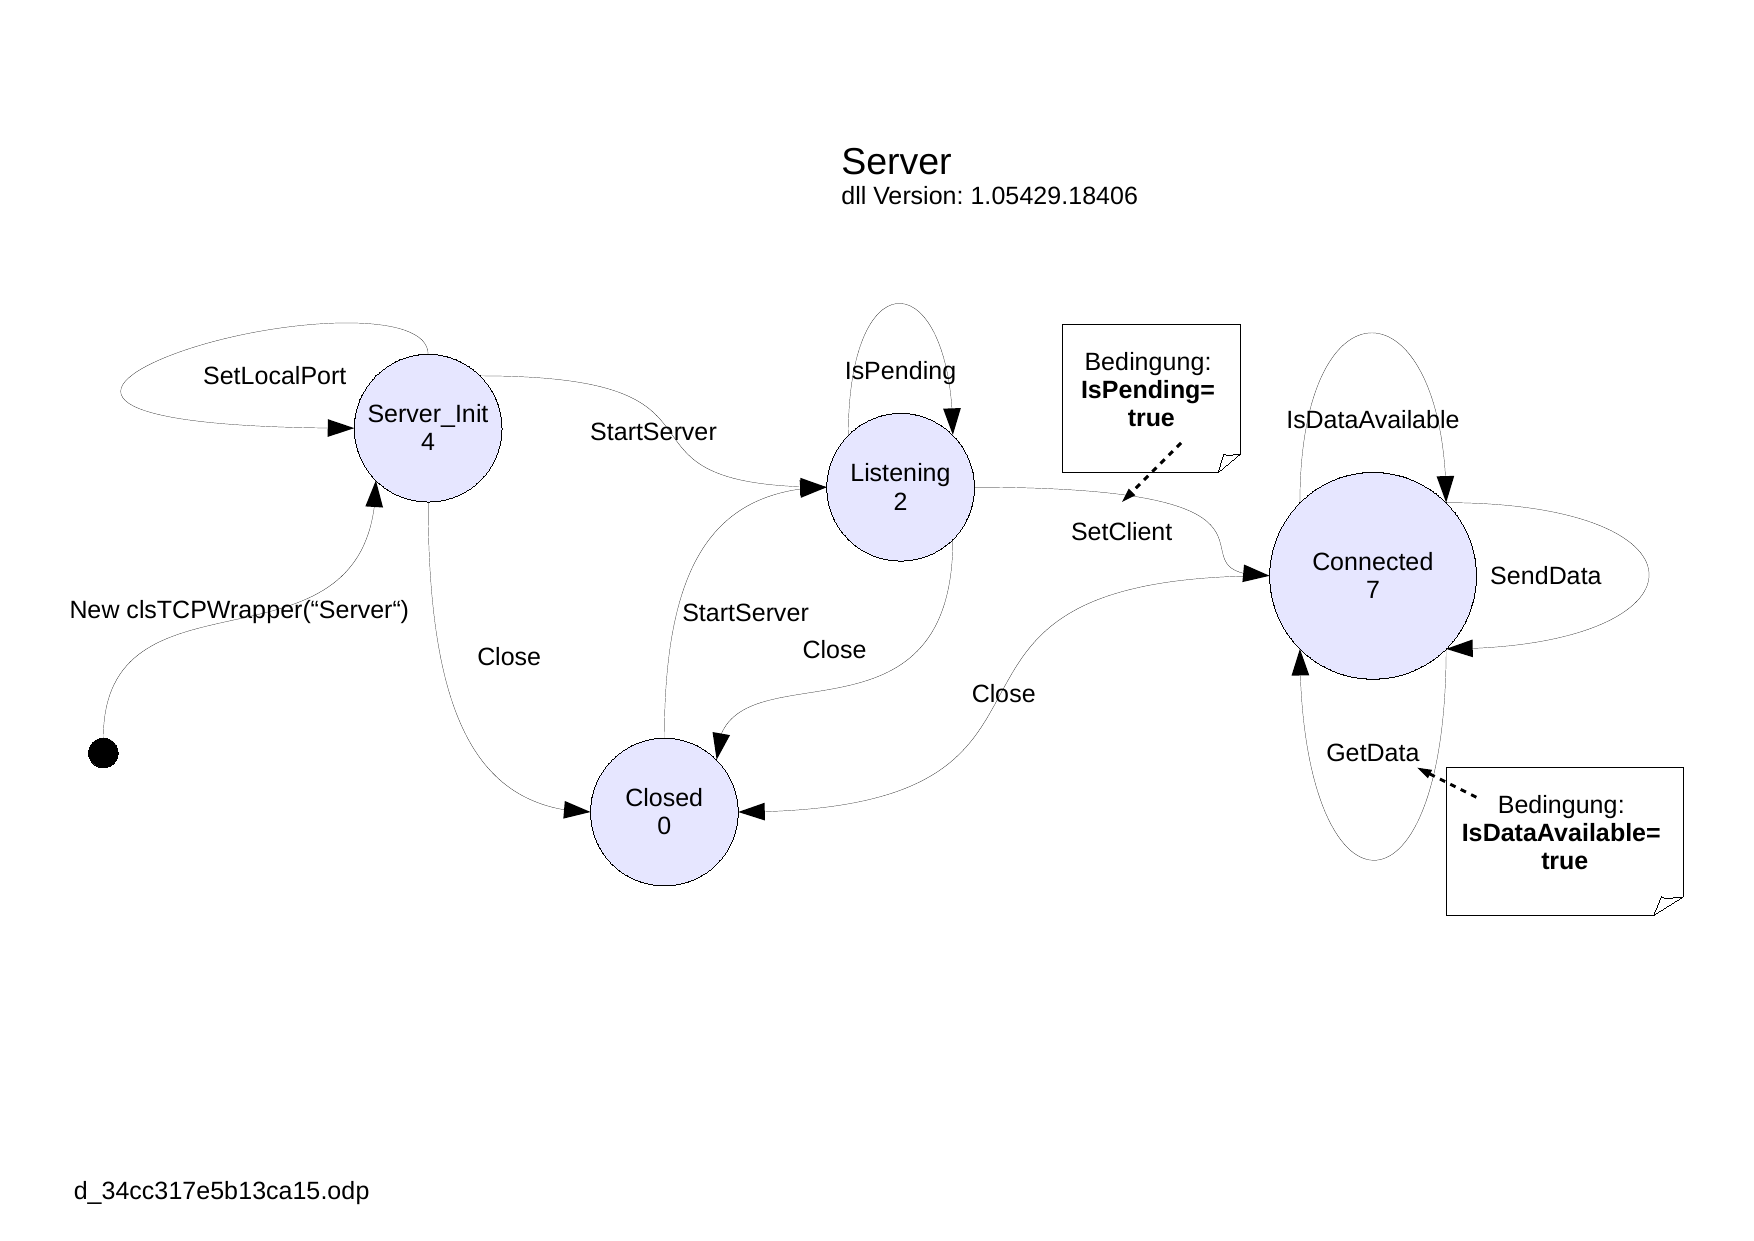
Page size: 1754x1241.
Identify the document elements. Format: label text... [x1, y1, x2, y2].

text_box Listening 2 [826, 413, 975, 562]
text_box Closed 0 [590, 738, 739, 886]
text_box IB13070102 - clsTCPWrapper States (leicht).odg [59, 1169, 1149, 1212]
text_box Bedingung: IsDataAvailable= true [1446, 767, 1684, 916]
text_box Server_Init 4 [354, 354, 503, 503]
text_box Bedingung: IsPending= true [1062, 324, 1241, 473]
text_box Server dll Version: 1.05429.18406 [826, 132, 1241, 218]
text_box Connected 7 [1269, 472, 1477, 680]
text_box [88, 738, 119, 768]
